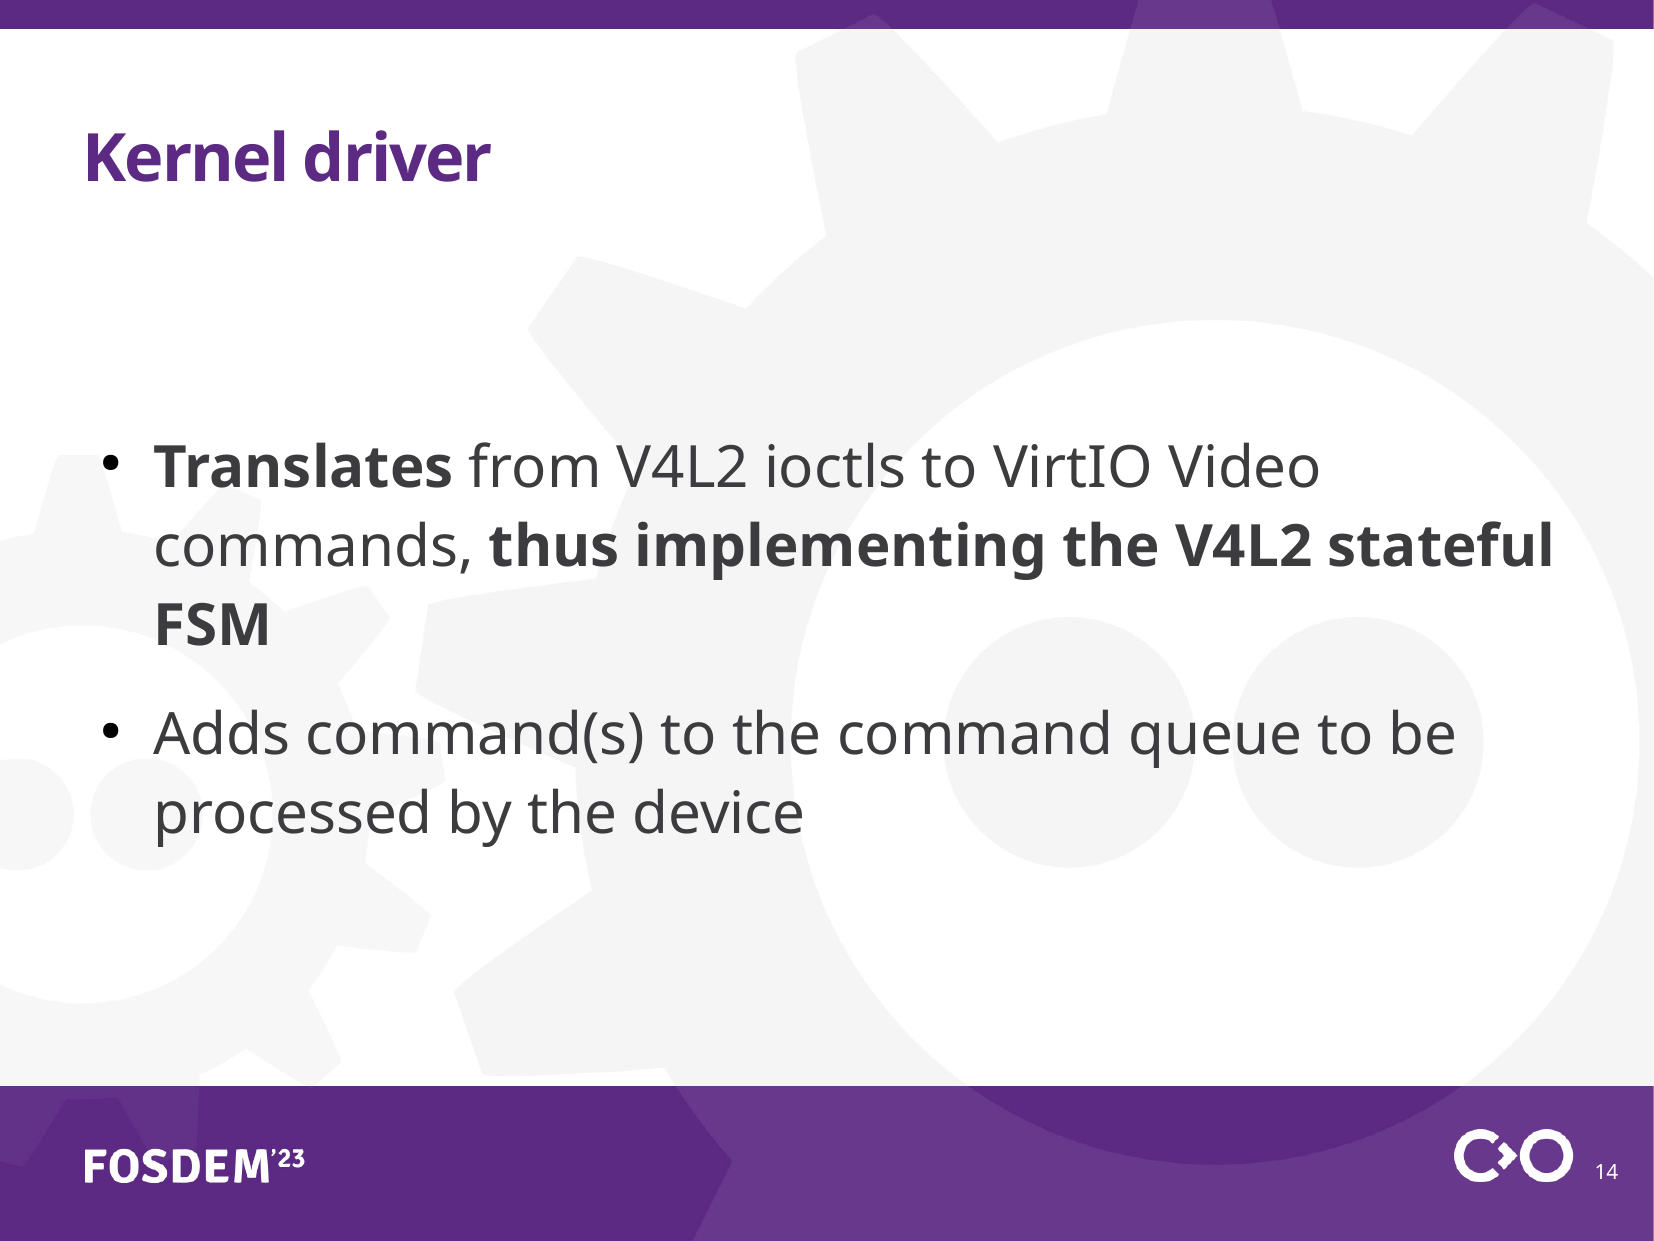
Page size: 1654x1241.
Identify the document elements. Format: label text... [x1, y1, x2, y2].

title Kernel driver [82, 47, 1571, 201]
list Translates from V4L2 ioctls to VirtIO Video commands, thus implementing the V4L2 stateful FSM Adds command(s) to the command queue to be processed by the device [82, 224, 1571, 1052]
picture [0, 0, 1654, 1241]
